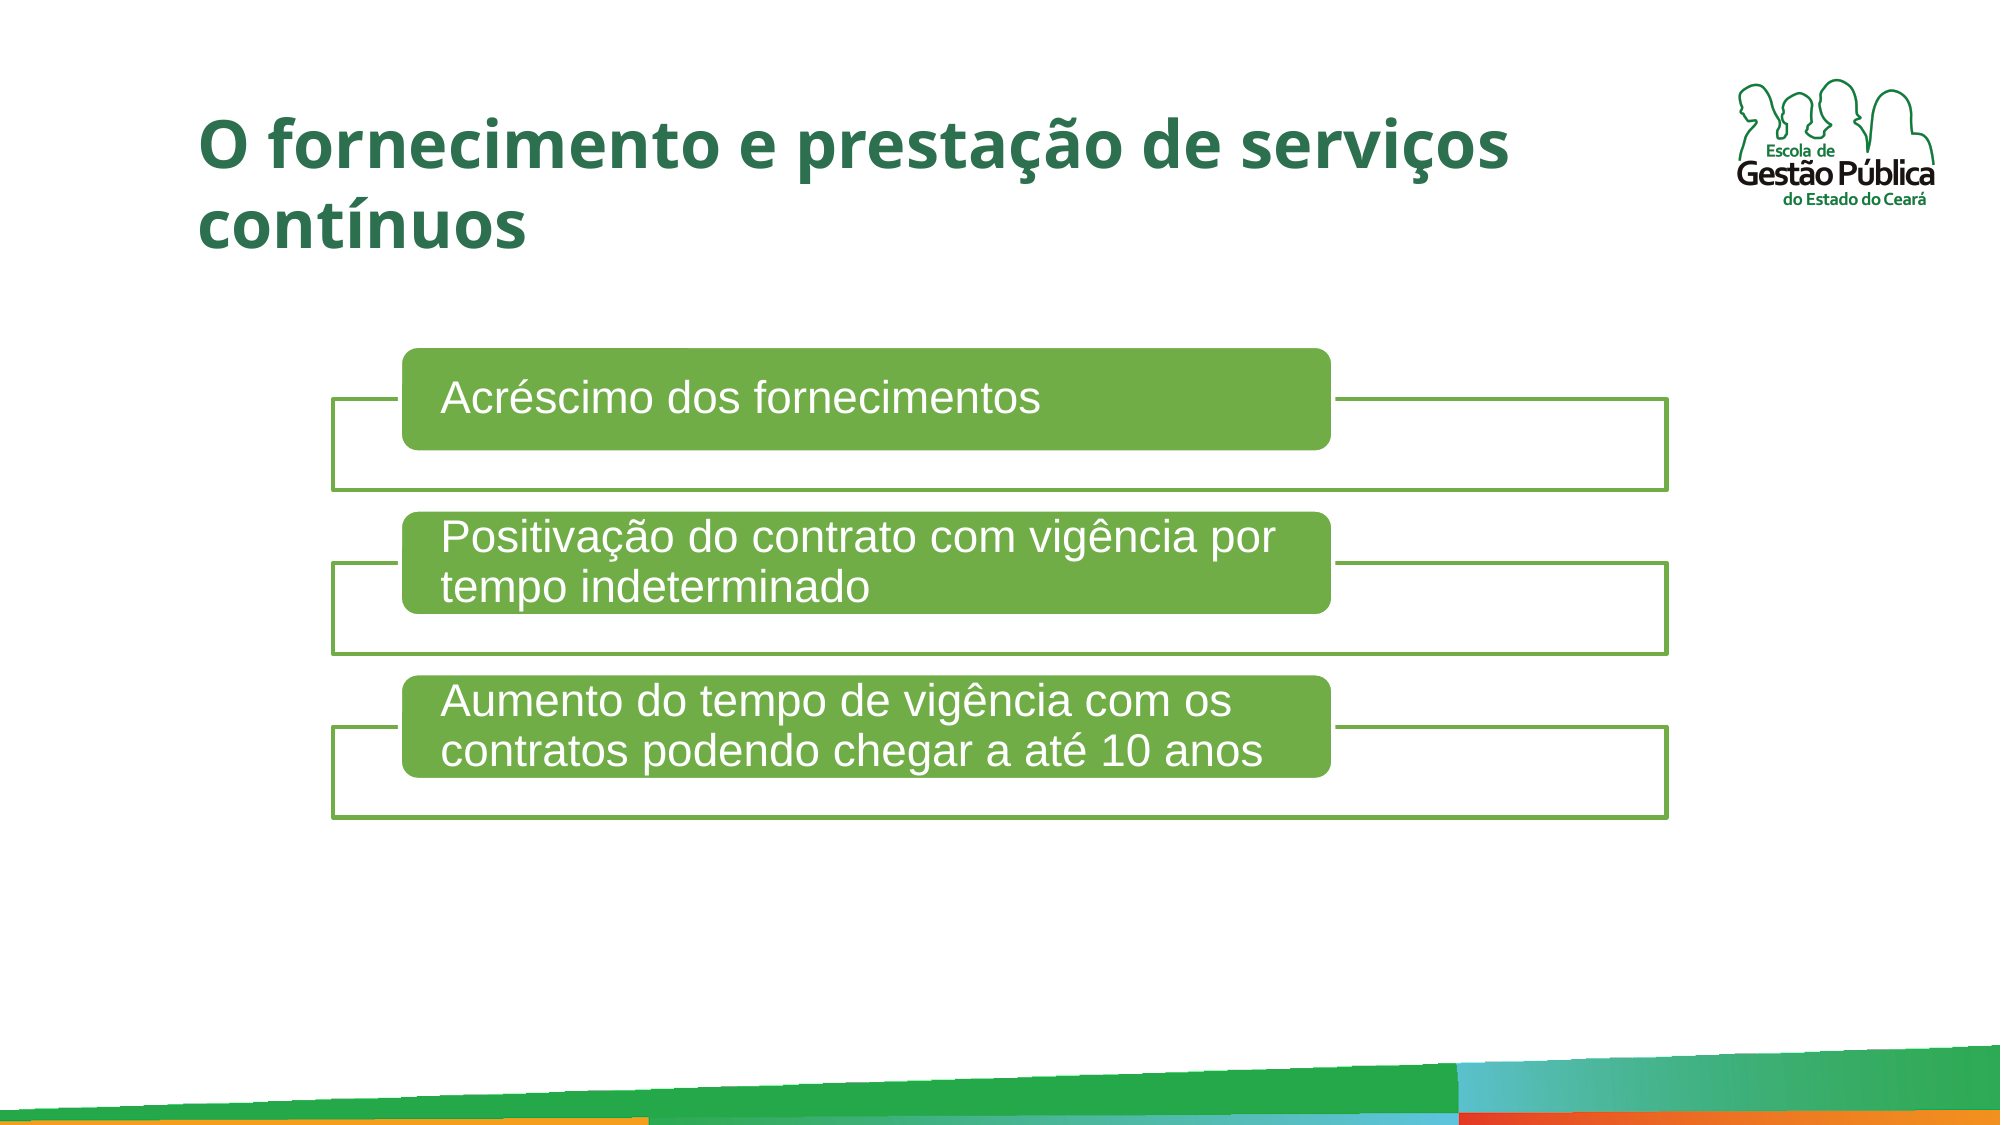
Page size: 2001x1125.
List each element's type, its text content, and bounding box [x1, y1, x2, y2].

text_box [333, 345, 1667, 491]
text_box [333, 673, 1667, 818]
text_box [406, 509, 1327, 514]
text_box Aumento do tempo de vigência com os contratos podendo chegar a até 10 anos [405, 678, 1328, 775]
text_box [333, 514, 1667, 654]
picture [0, 1045, 2000, 1125]
text_box Positivação do contrato com vigência por tempo indeterminado [405, 514, 1328, 611]
text_box Acréscimo dos fornecimentos [405, 351, 1328, 448]
picture [1725, 31, 1947, 253]
text_box O fornecimento e prestação de serviços contínuos [182, 94, 1684, 190]
